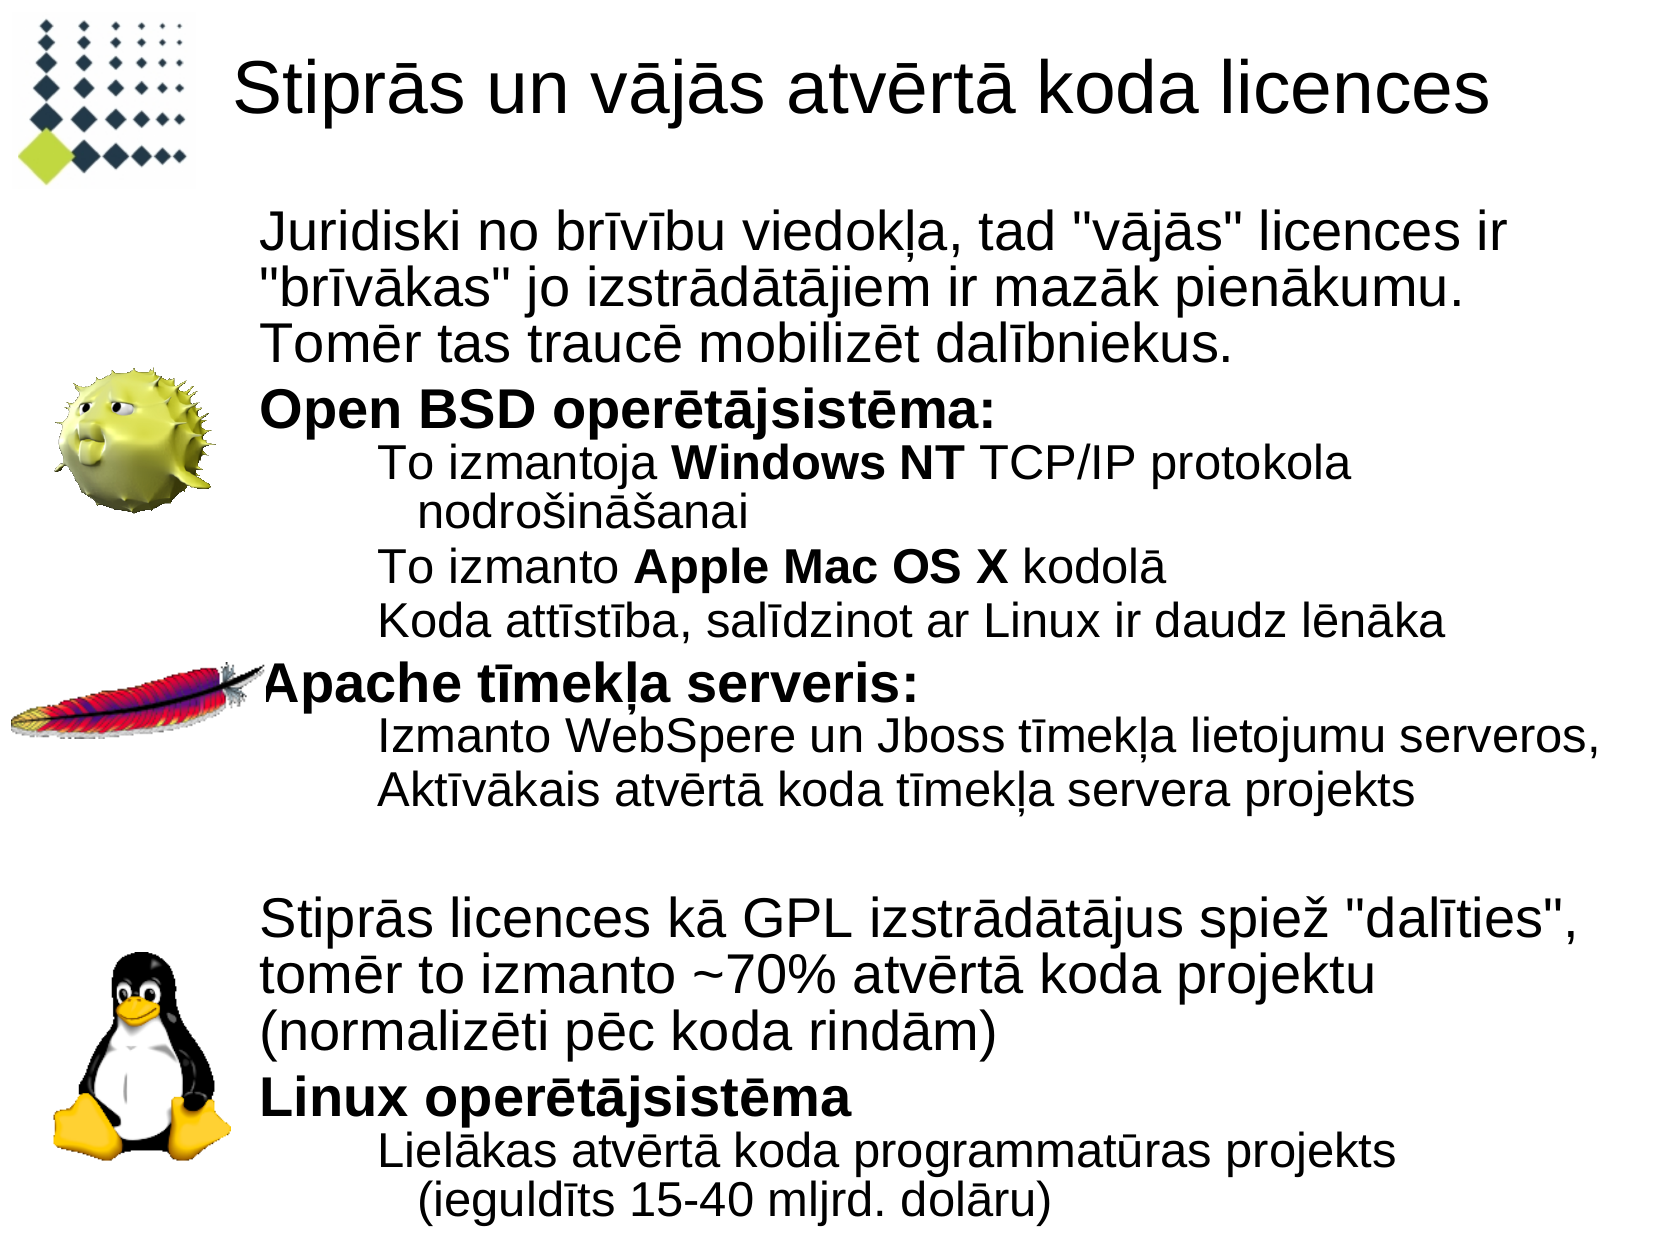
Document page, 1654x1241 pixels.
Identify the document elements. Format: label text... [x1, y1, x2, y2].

picture [41, 952, 231, 1176]
title Stiprās un vājās atvērtā koda licences [153, 41, 1571, 140]
list Juridiski no brīvību viedokļa, tad "vājās" licences ir "brīvākas" jo izstrādātājiem ir mazāk pienākumu. Tomēr tas traucē mobilizēt dalībniekus. Open BSD operētājsistēma: To izmantoja Windows NT TCP/IP protokola nodrošināšanai To izmanto Apple Mac OS X kodolā Koda attīstība, salīdzinot ar Linux ir daudz lēnāka Apache tīmekļa serveris: Izmanto WebSpere un Jboss tīmekļa lietojumu serveros, Aktīvākais atvērtā koda tīmekļa servera projekts Stiprās licences kā GPL izstrādātājus spiež "dalīties", tomēr to izmanto ~70% atvērtā koda projektu (normalizēti pēc koda rindām) Linux operētājsistēma Lielākas atvērtā koda programmatūras projekts (ieguldīts 15-40 mljrd. dolāru) [212, 200, 1642, 1241]
picture [11, 662, 266, 739]
picture [12, 12, 196, 189]
picture [53, 365, 217, 514]
